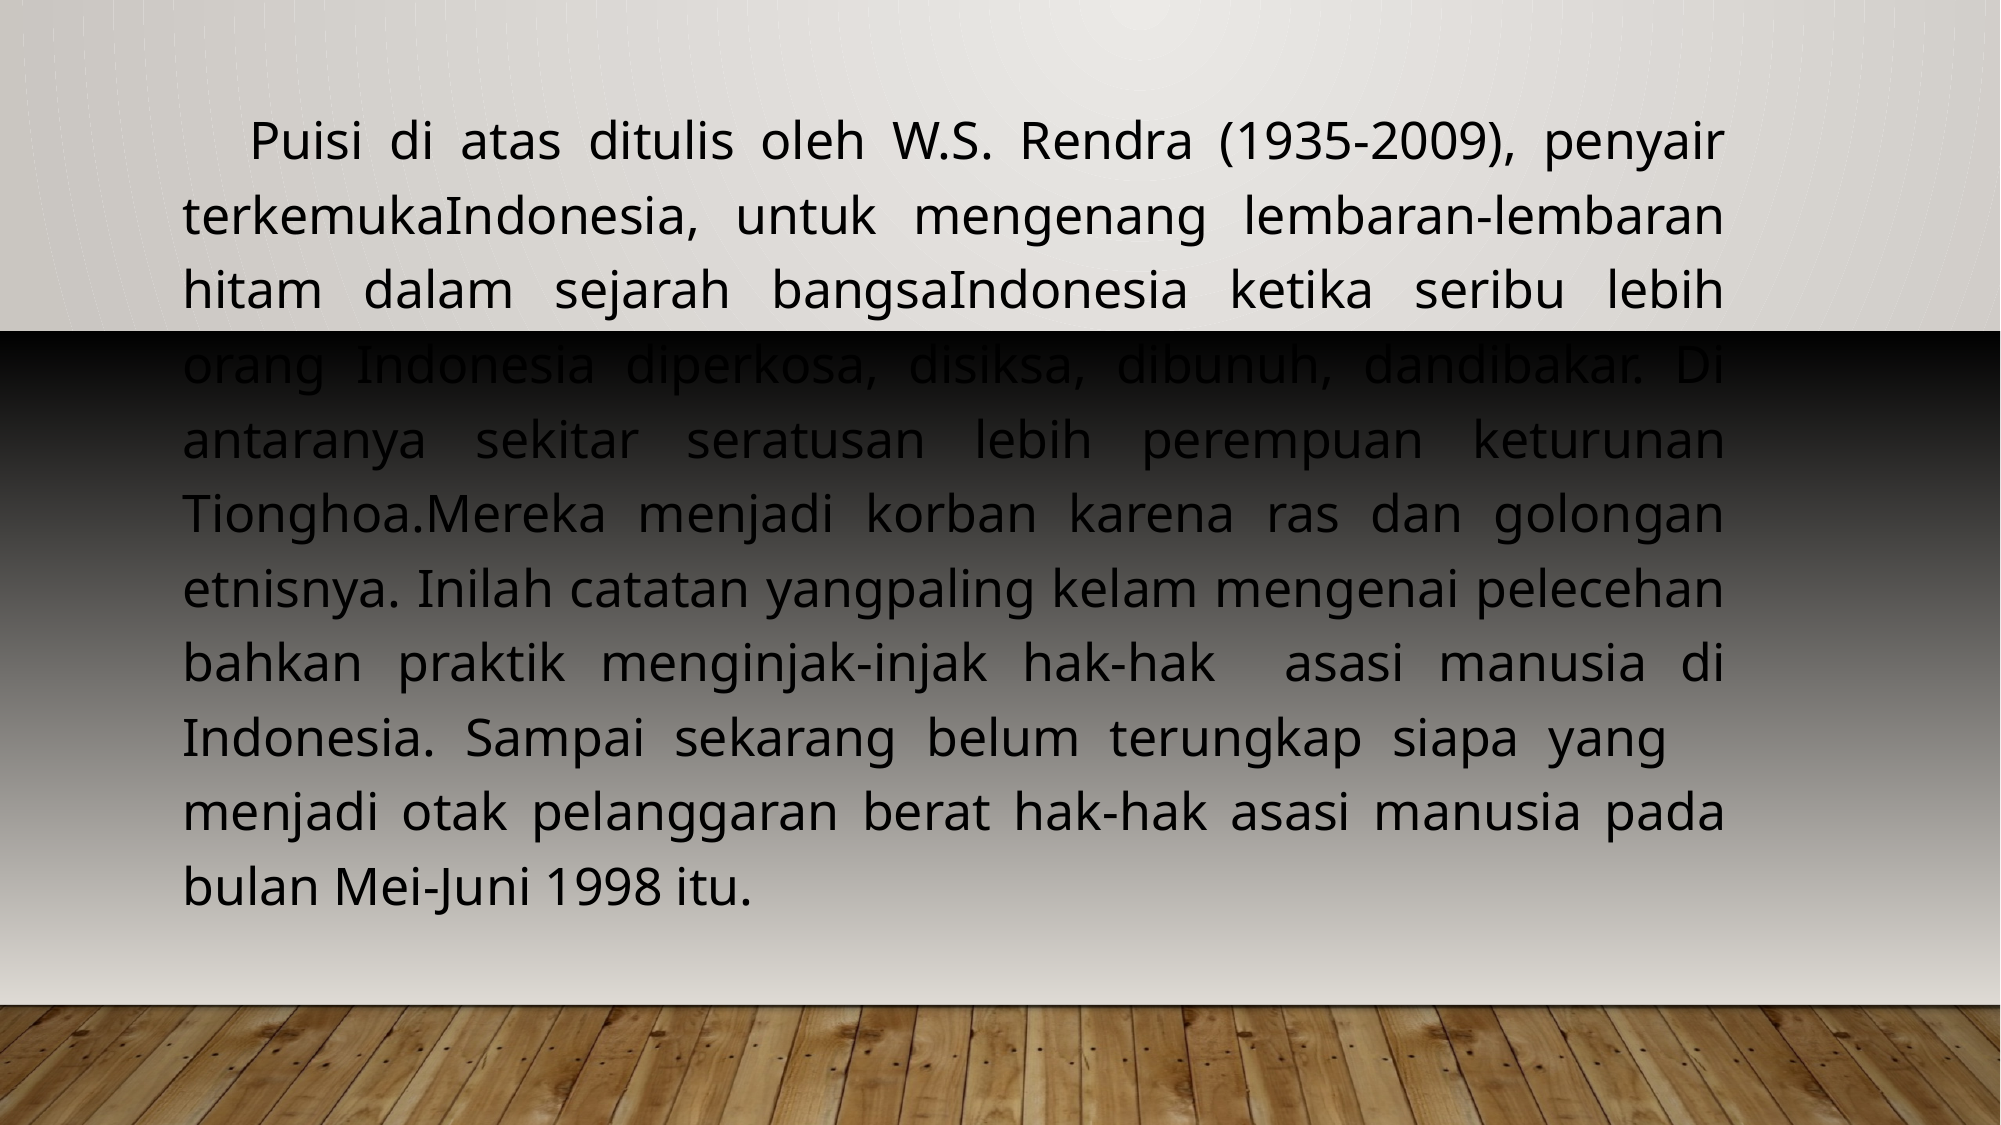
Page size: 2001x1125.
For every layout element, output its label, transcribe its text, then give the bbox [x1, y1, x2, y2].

list Puisi di atas ditulis oleh W.S. Rendra (1935-2009), penyair terkemukaIndonesia, untuk mengenang lembaran-lembaran hitam dalam sejarah bangsaIndonesia ketika seribu lebih orang Indonesia diperkosa, disiksa, dibunuh, dandibakar. Di antaranya sekitar seratusan lebih perempuan keturunan Tionghoa.Mereka menjadi korban karena ras dan golongan etnisnya. Inilah catatan yangpaling kelam mengenai pelecehan bahkan praktik menginjak-injak hak-hak asasi manusia di Indonesia. Sampai sekarang belum terungkap siapa yang menjadi otak pelanggaran berat hak-hak asasi manusia pada bulan Mei-Juni 1998 itu. [167, 88, 1743, 942]
